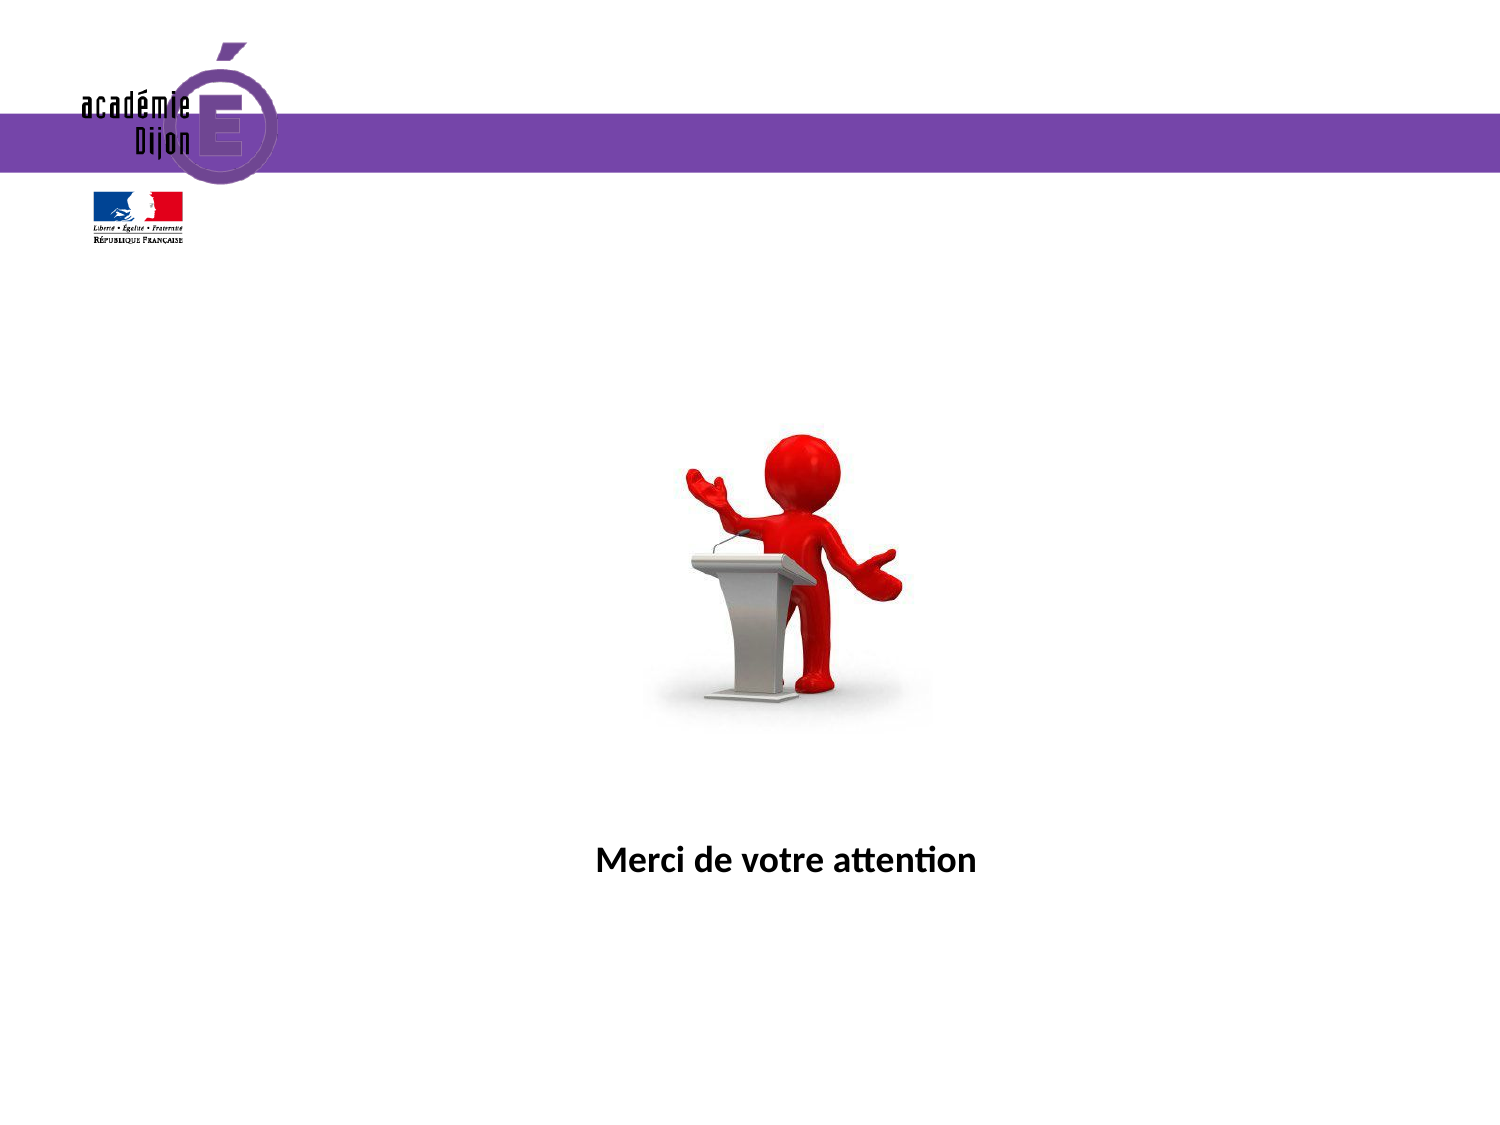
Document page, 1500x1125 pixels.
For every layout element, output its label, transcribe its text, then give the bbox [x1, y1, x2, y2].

picture [82, 42, 278, 244]
picture [643, 408, 933, 742]
text_box Merci de votre attention [253, 763, 1319, 951]
